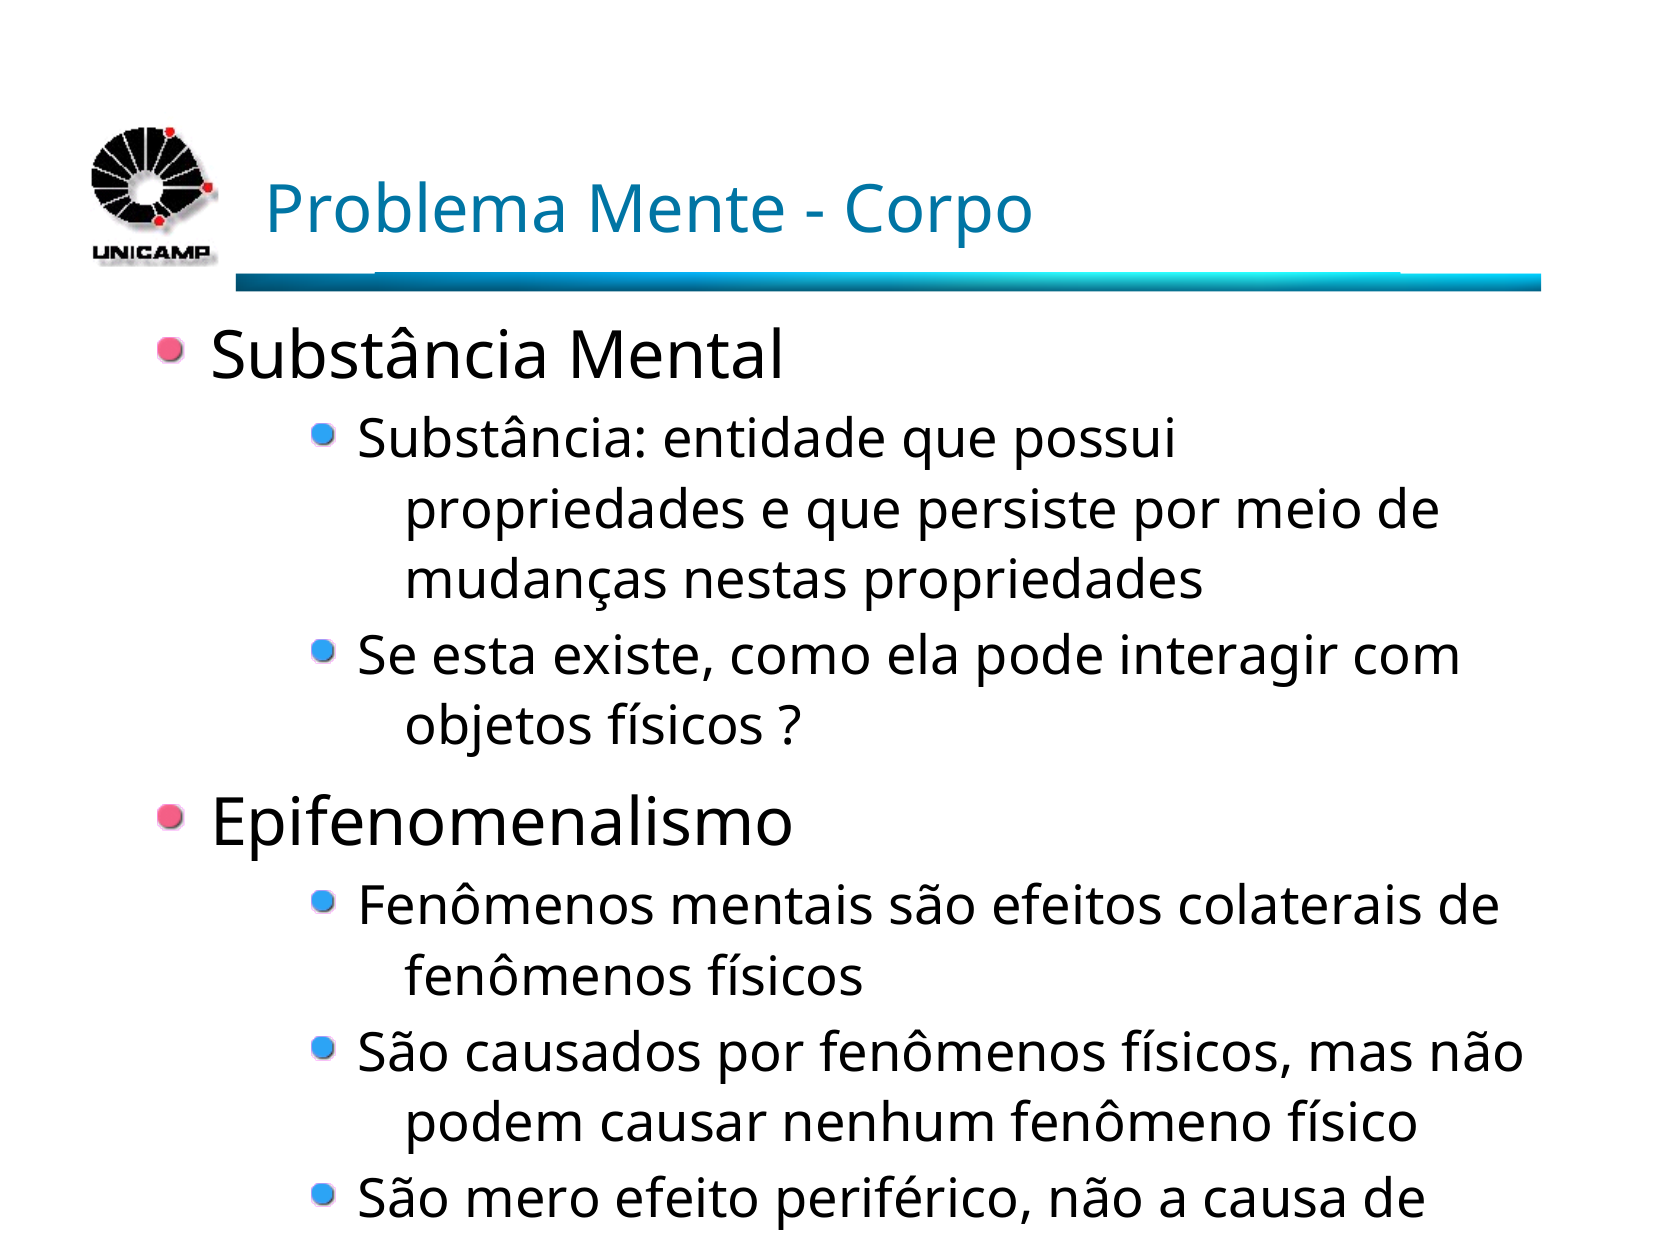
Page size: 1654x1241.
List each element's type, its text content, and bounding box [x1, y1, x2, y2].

picture [125, 272, 1654, 295]
list Substância Mental Substância: entidade que possui propriedades e que persiste por meio de mudanças nestas propriedades Se esta existe, como ela pode interagir com objetos físicos ? Epifenomenalismo Fenômenos mentais são efeitos colaterais de fenômenos físicos São causados por fenômenos físicos, mas não podem causar nenhum fenômeno físico São mero efeito periférico, não a causa de nenhum fenômeno físico – Automatismo consciente [121, 309, 1534, 1182]
title Problema Mente - Corpo [264, 42, 1534, 250]
picture [310, 1182, 337, 1208]
